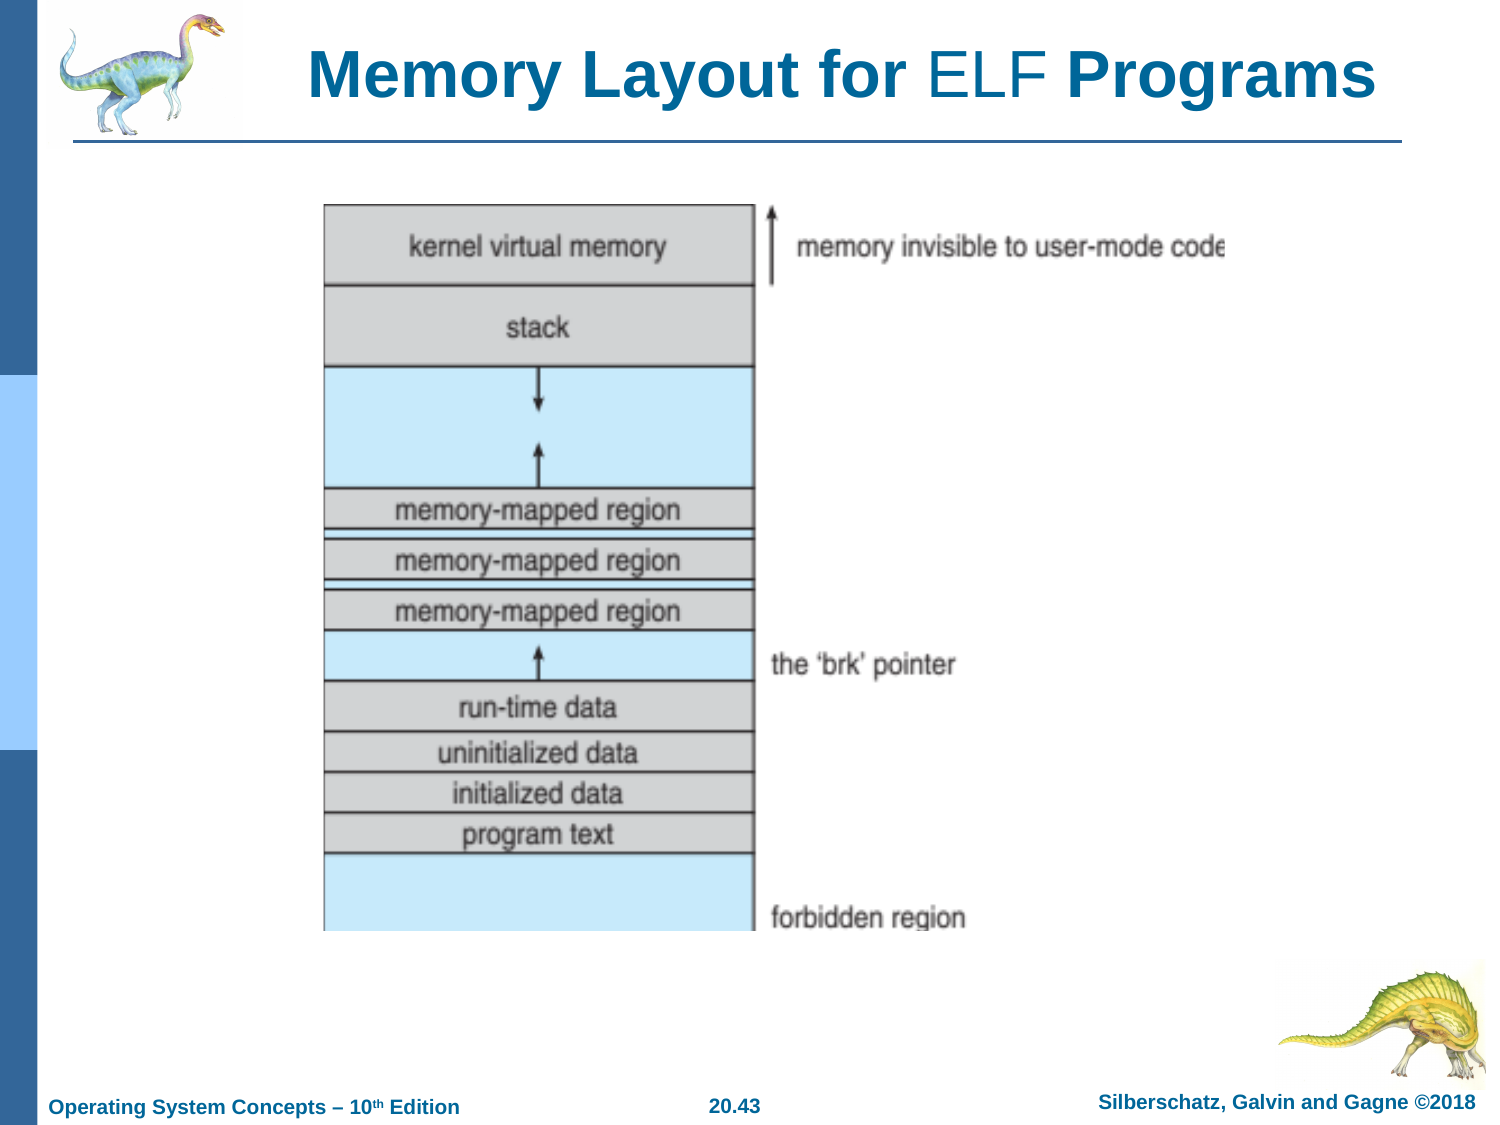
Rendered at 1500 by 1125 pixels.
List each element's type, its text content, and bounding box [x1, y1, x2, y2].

picture [1415, 1094, 1423, 1099]
picture [323, 204, 1225, 931]
picture [46, 0, 243, 149]
picture [1275, 959, 1486, 1090]
title Memory Layout for ELF Programs [194, 24, 1492, 119]
